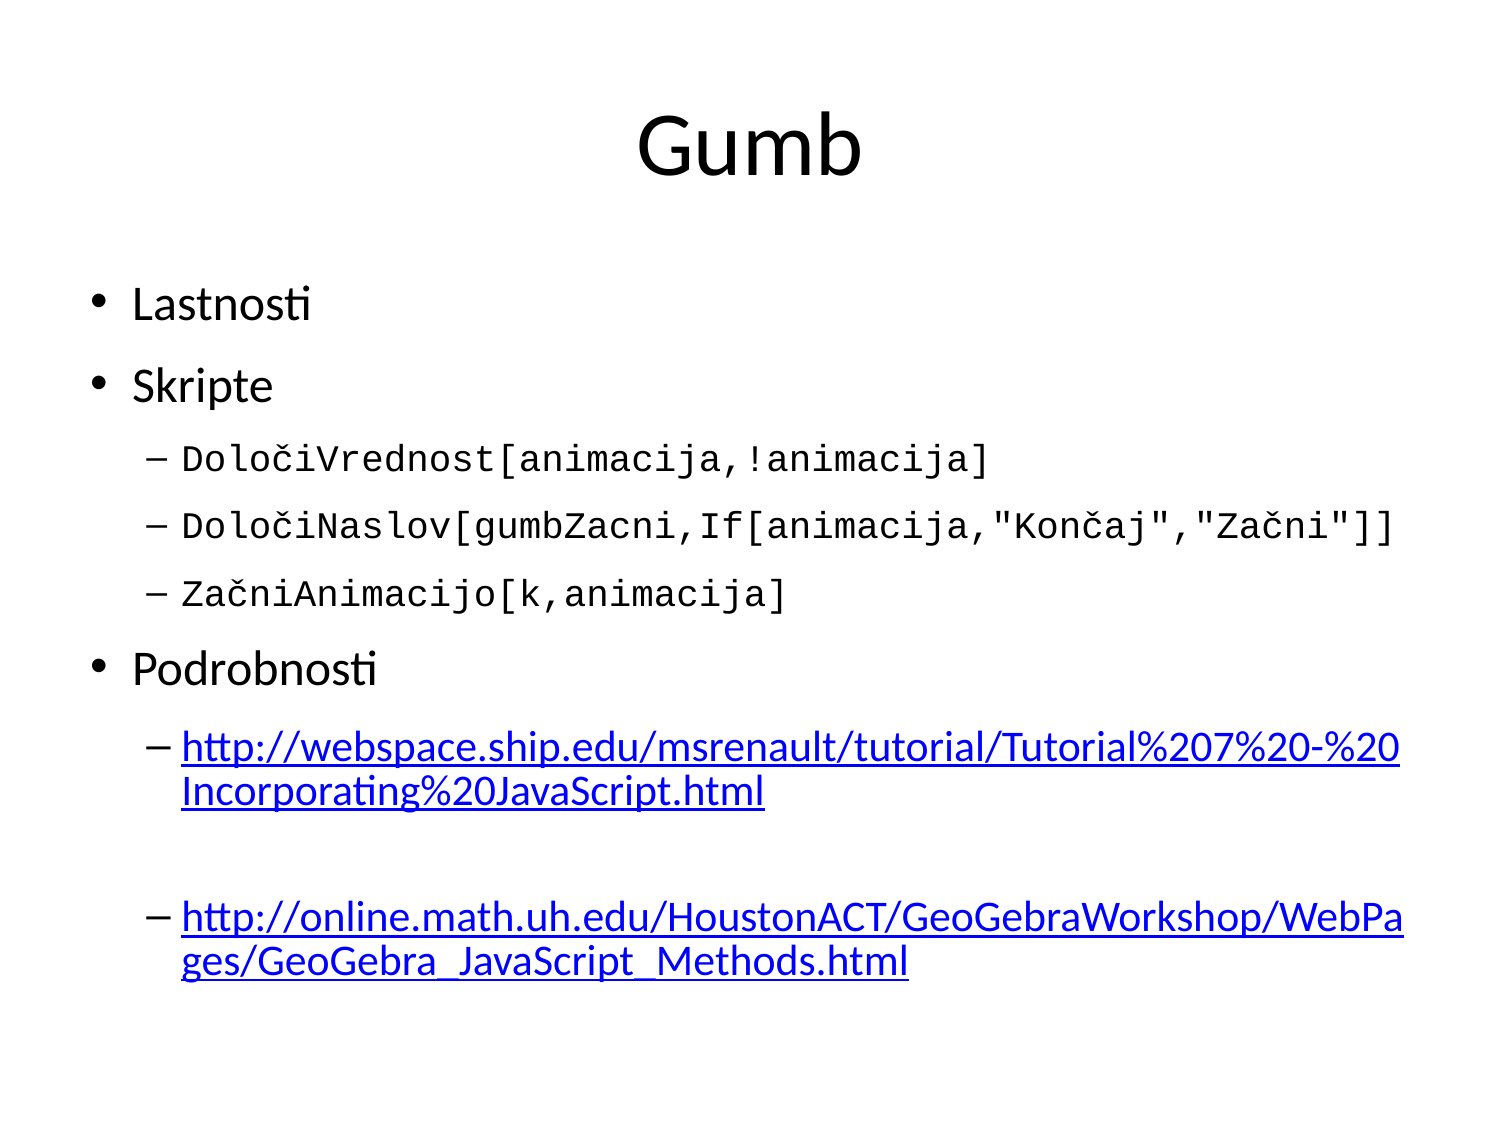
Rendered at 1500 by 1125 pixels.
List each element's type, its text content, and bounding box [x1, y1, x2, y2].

list Lastnosti Skripte DoločiVrednost[animacija,!animacija] DoločiNaslov[gumbZacni,If[animacija,"Končaj","Začni"]] ZačniAnimacijo[k,animacija] Podrobnosti http://webspace.ship.edu/msrenault/tutorial/Tutorial%207%20-%20Incorporating%20JavaScript.html http://online.math.uh.edu/HoustonACT/GeoGebraWorkshop/WebPages/GeoGebra_JavaScript_Methods.html [75, 262, 1425, 1005]
title Gumb [75, 45, 1425, 233]
